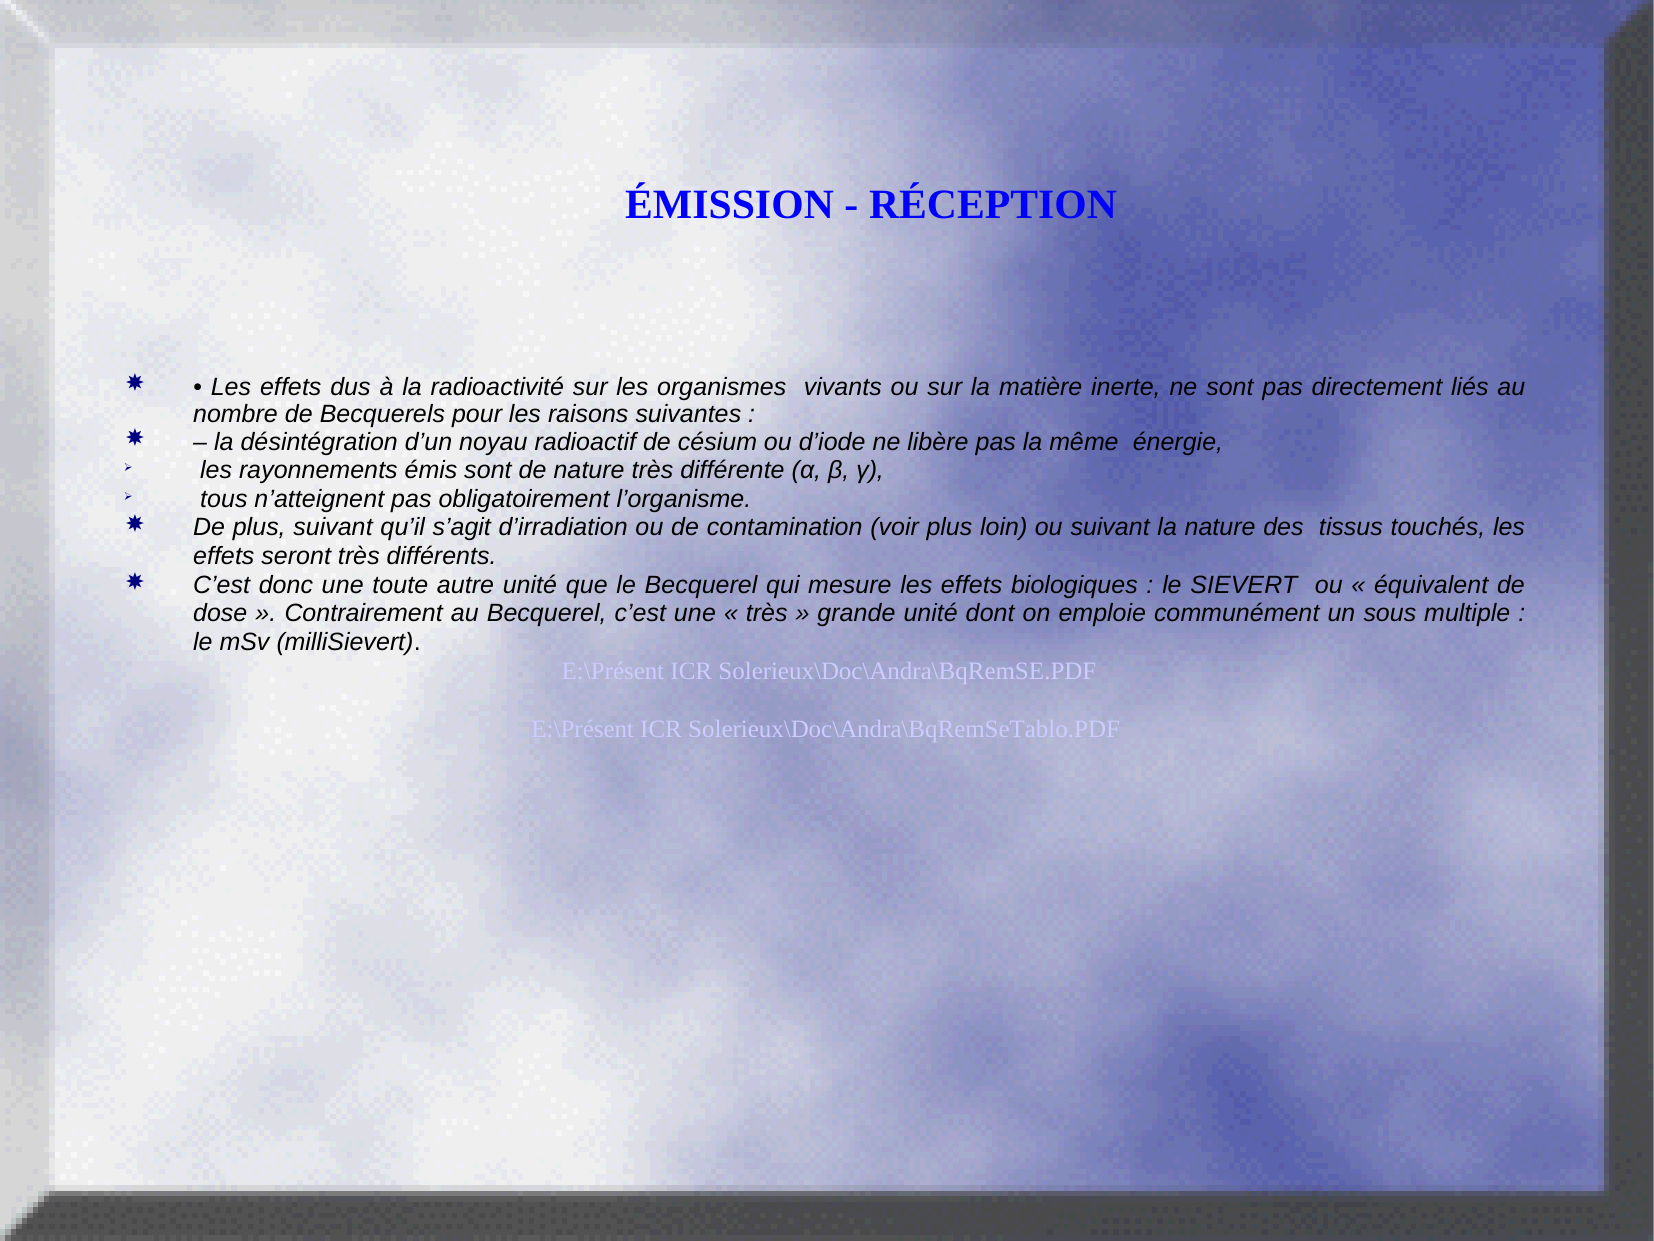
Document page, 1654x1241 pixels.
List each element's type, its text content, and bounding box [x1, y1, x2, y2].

title ÉMISSION - RÉCEPTION [201, 105, 1542, 306]
picture [0, 0, 1654, 1241]
list • Les effets dus à la radioactivité sur les organismes vivants ou sur la matière inerte, ne sont pas directement liés au nombre de Becquerels pour les raisons suivantes : – la désintégration d’un noyau radioactif de césium ou d’iode ne libère pas la même énergie, les rayonnements émis sont de nature très différente (α, β, γ), tous n’atteignent pas obligatoirement l’organisme. De plus, suivant qu’il s’agit d’irradiation ou de contamination (voir plus loin) ou suivant la nature des tissus touchés, les effets seront très différents. C’est donc une toute autre unité que le Becquerel qui mesure les effets biologiques : le SIEVERT ou « équivalent de dose ». Contrairement au Becquerel, c’est une « très » grande unité dont on emploie communément un sous multiple : le mSv (milliSievert). E:\Présent ICR Solerieux\Doc\Andra\BqRemSE.PDF E:\Présent ICR Solerieux\Doc\Andra\BqRemSeTablo.PDF [118, 295, 1529, 1185]
